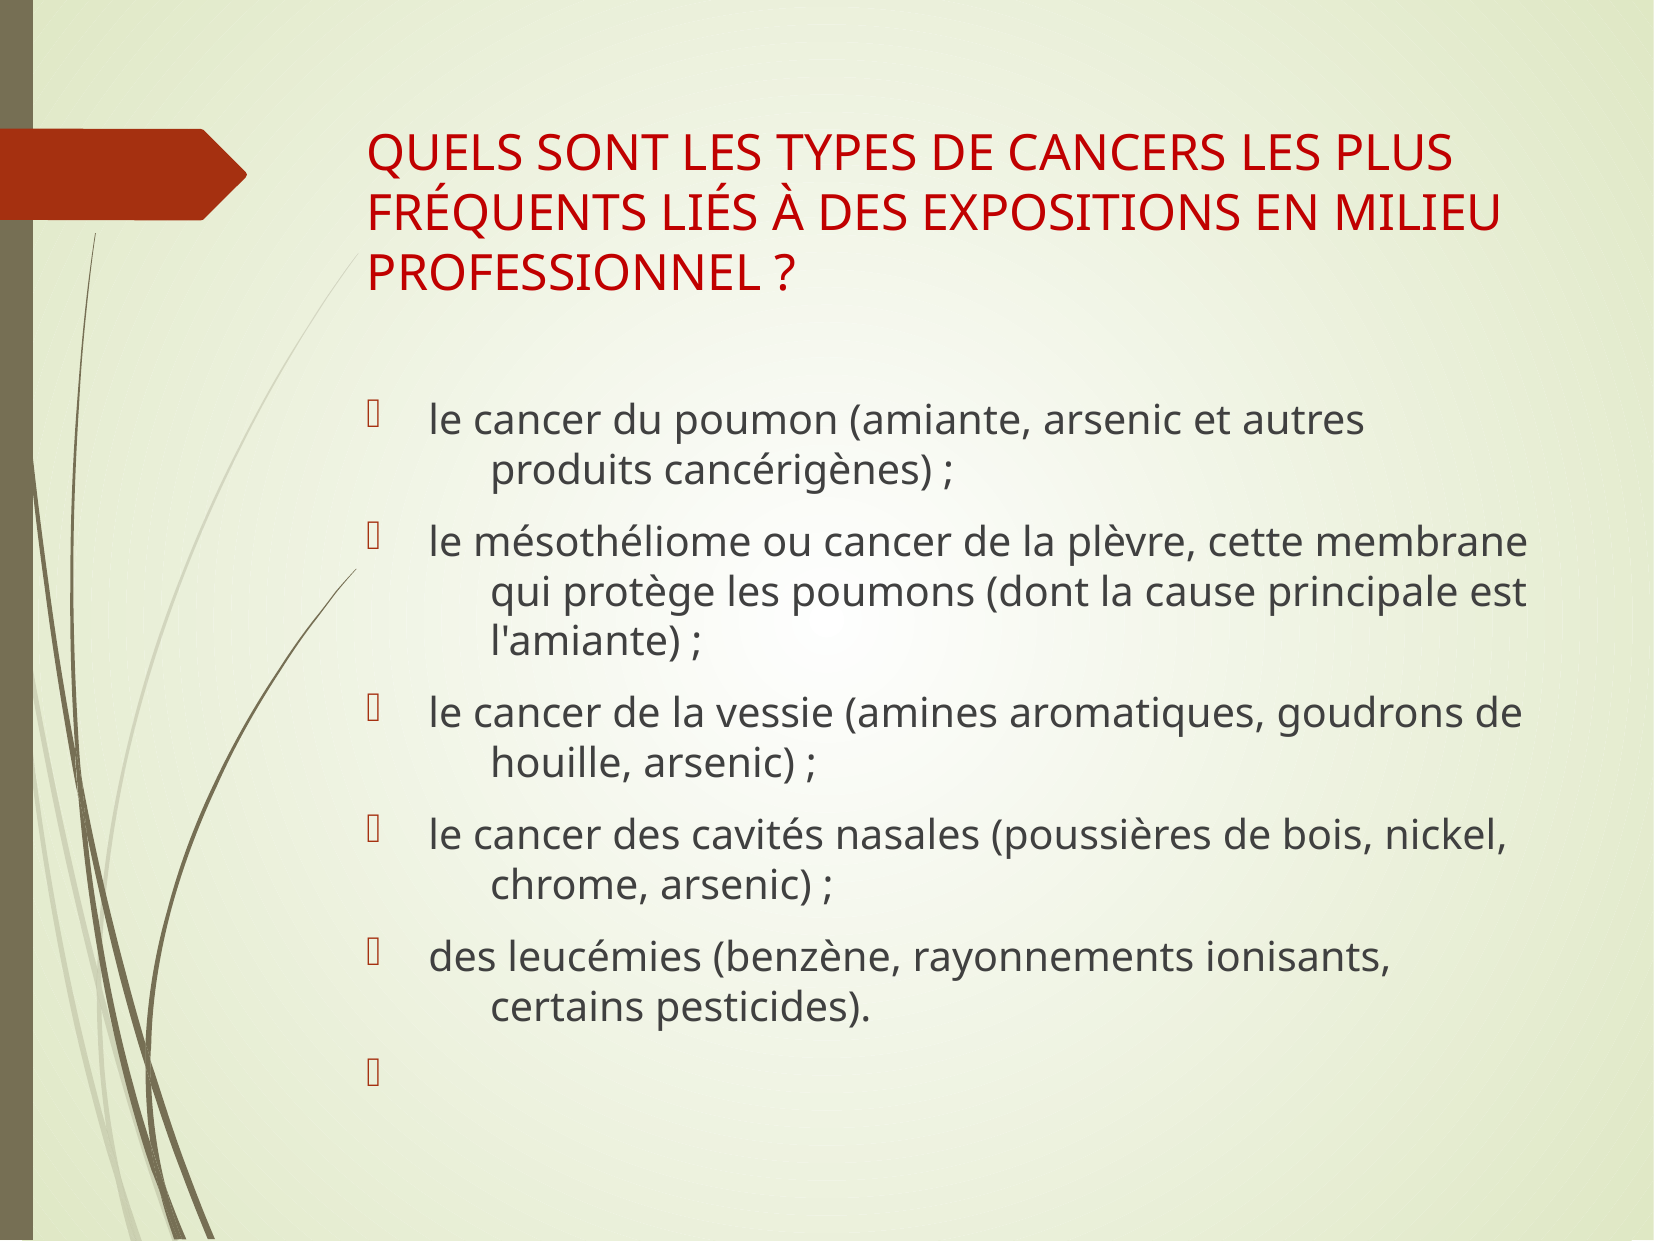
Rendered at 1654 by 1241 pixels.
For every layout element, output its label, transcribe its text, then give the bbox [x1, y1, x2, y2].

list le cancer du poumon (amiante, arsenic et autres produits cancérigènes) ; le mésothéliome ou cancer de la plèvre, cette membrane qui protège les poumons (dont la cause principale est l'amiante) ; le cancer de la vessie (amines aromatiques, goudrons de houille, arsenic) ; le cancer des cavités nasales (poussières de bois, nickel, chrome, arsenic) ; des leucémies (benzène, rayonnements ionisants, certains pesticides). [351, 385, 1544, 1069]
title QUELS SONT LES TYPES DE CANCERS LES PLUS FRÉQUENTS LIÉS À DES EXPOSITIONS EN MILIEU PROFESSIONNEL ? [351, 112, 1544, 345]
